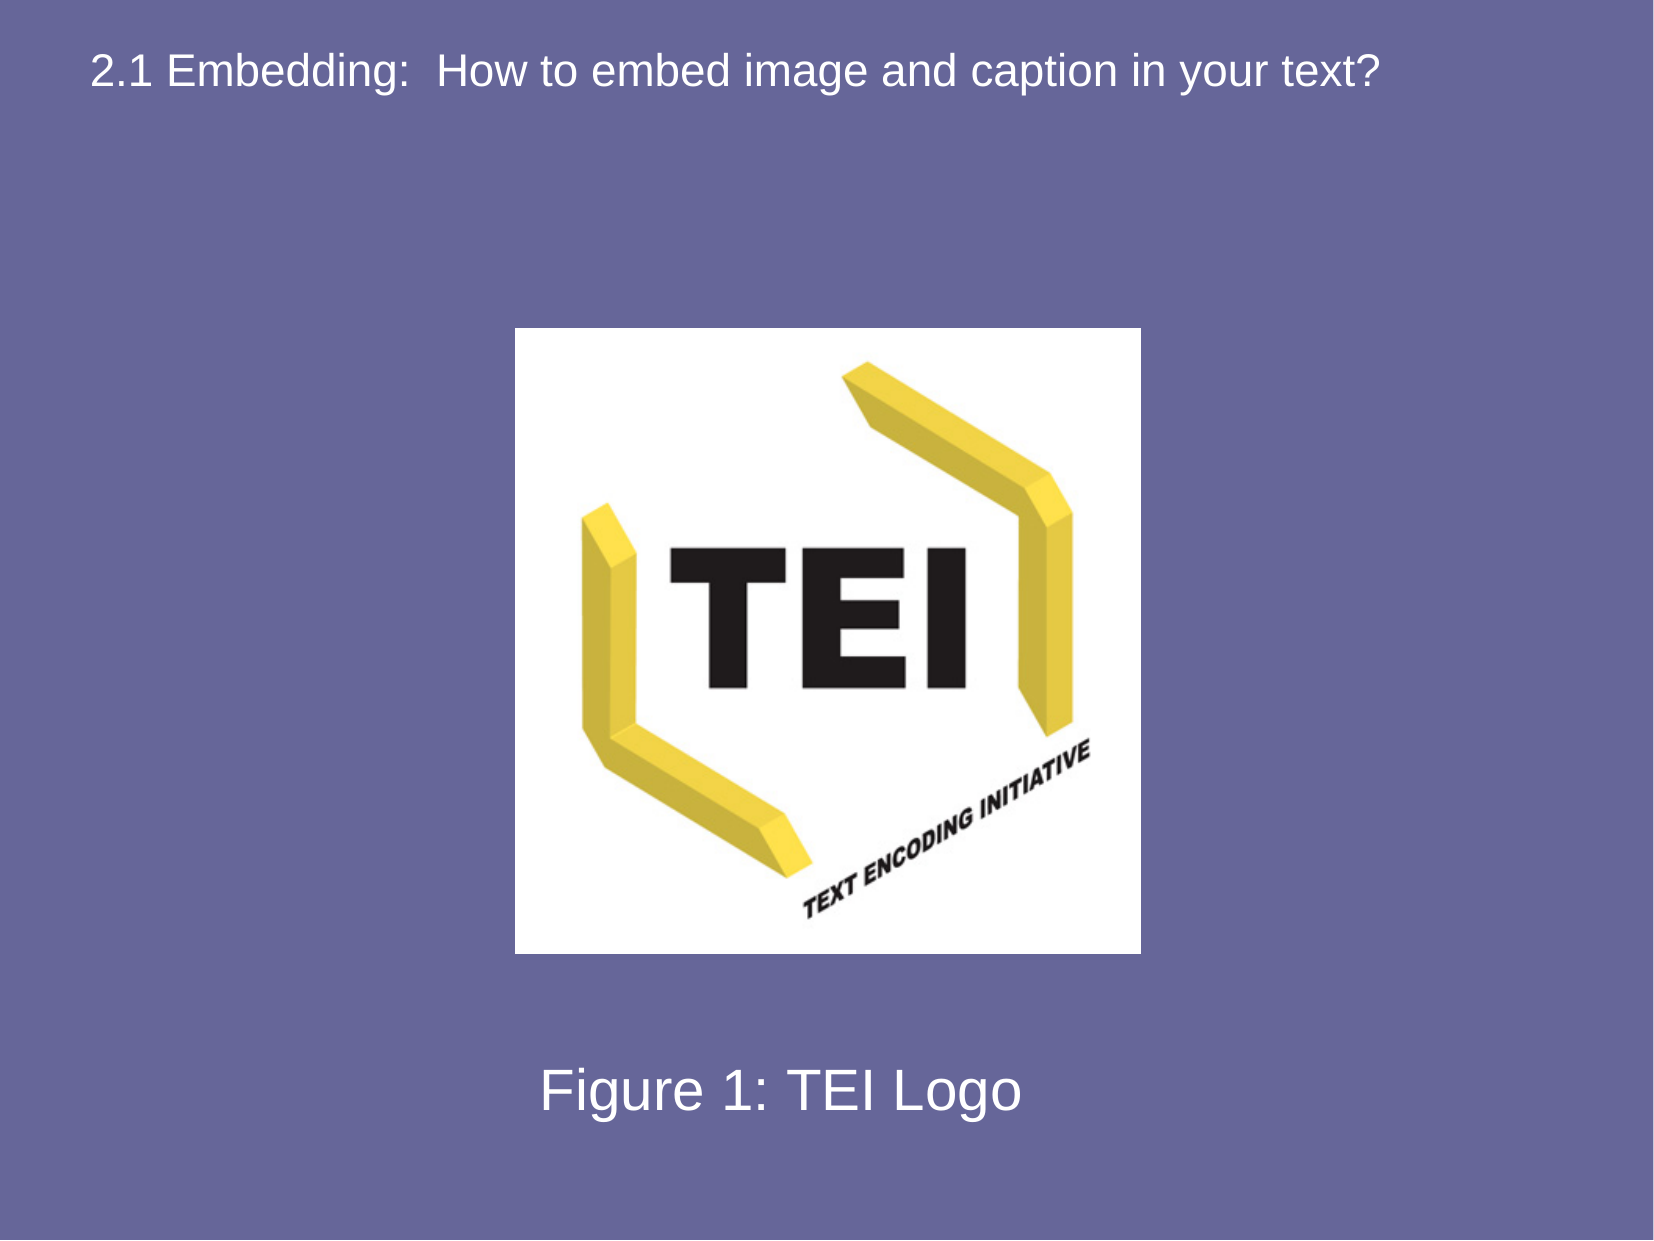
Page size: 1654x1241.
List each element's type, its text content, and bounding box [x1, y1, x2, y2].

text_box Figure 1: TEI Logo [525, 1050, 1039, 1130]
picture [515, 328, 1141, 954]
text_box 2.1 Embedding: How to embed image and caption in your text? [75, 37, 1654, 104]
